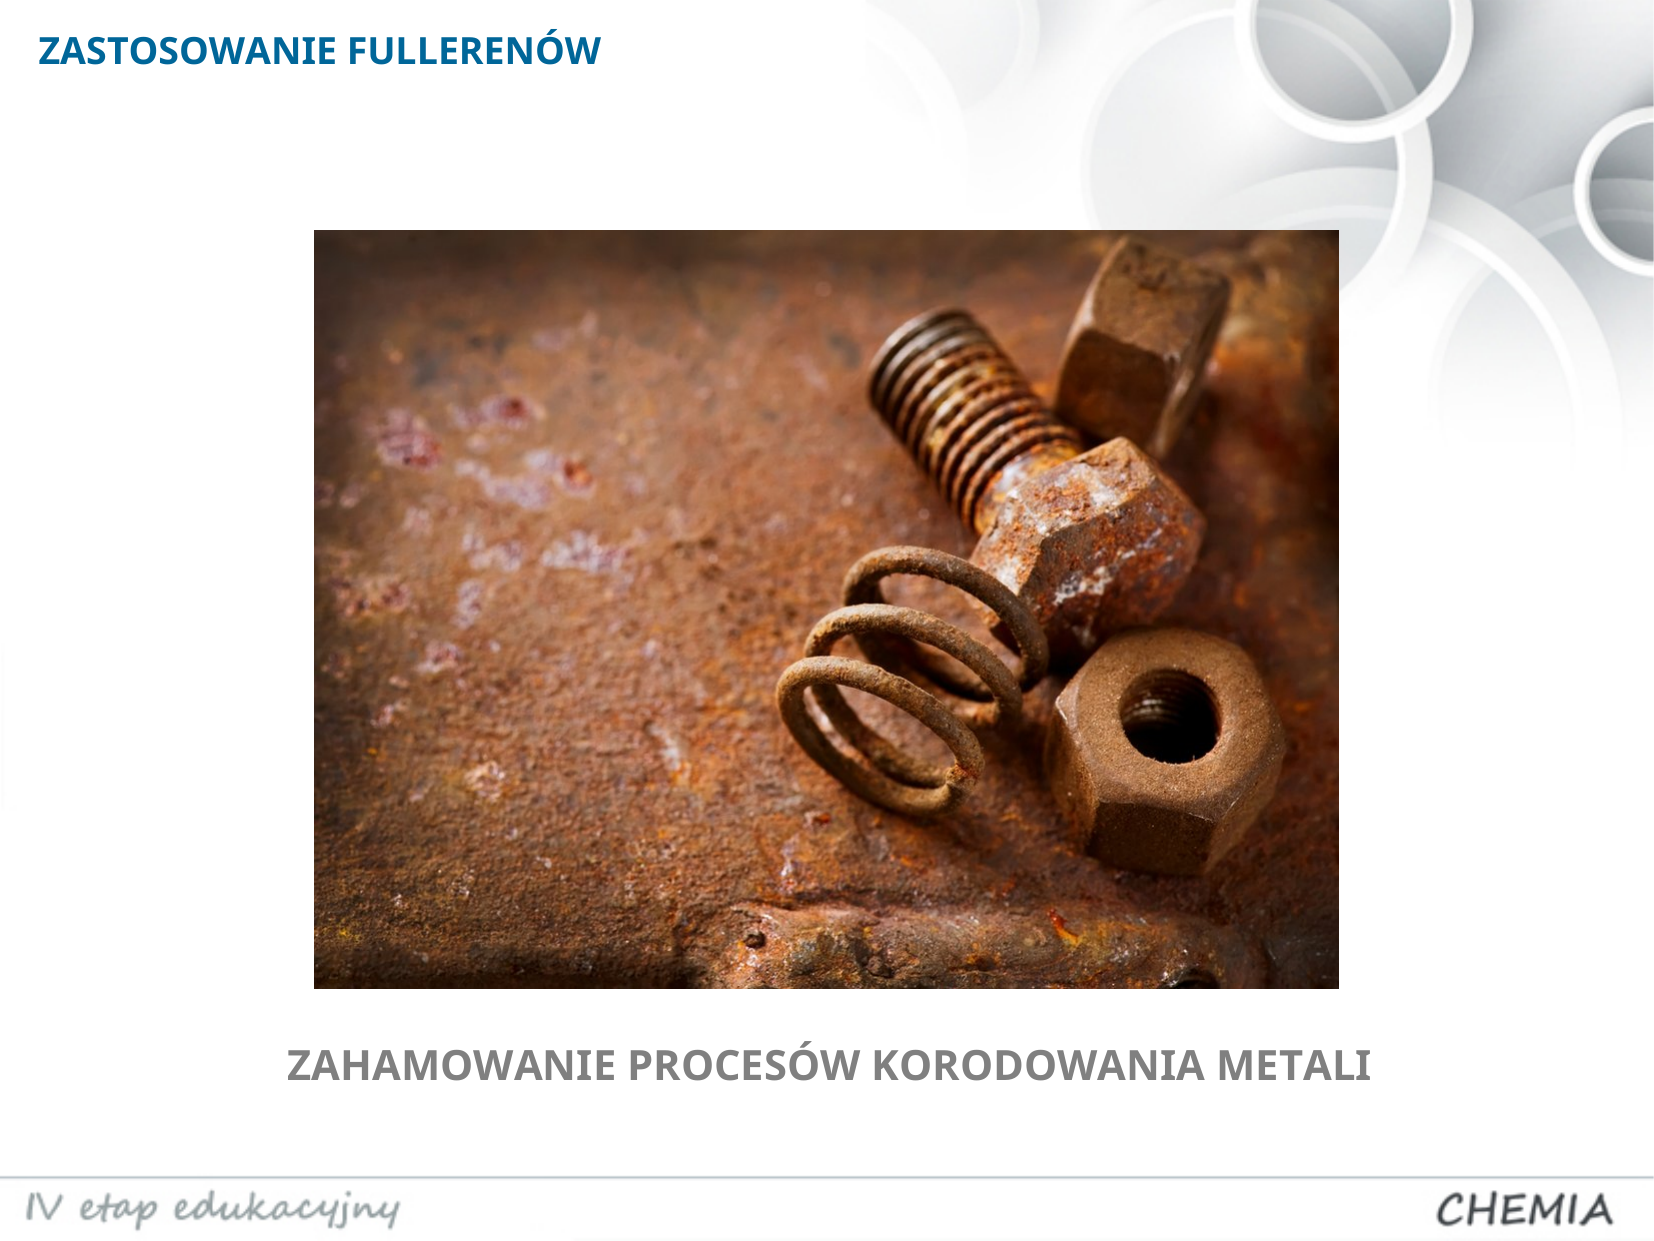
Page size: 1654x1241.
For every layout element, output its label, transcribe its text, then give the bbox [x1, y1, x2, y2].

picture [0, 0, 1654, 1241]
text_box ZAHAMOWANIE PROCESÓW KORODOWANIA METALI [224, 986, 1436, 1094]
text_box ZASTOSOWANIE FULLERENÓW [23, 23, 1276, 81]
